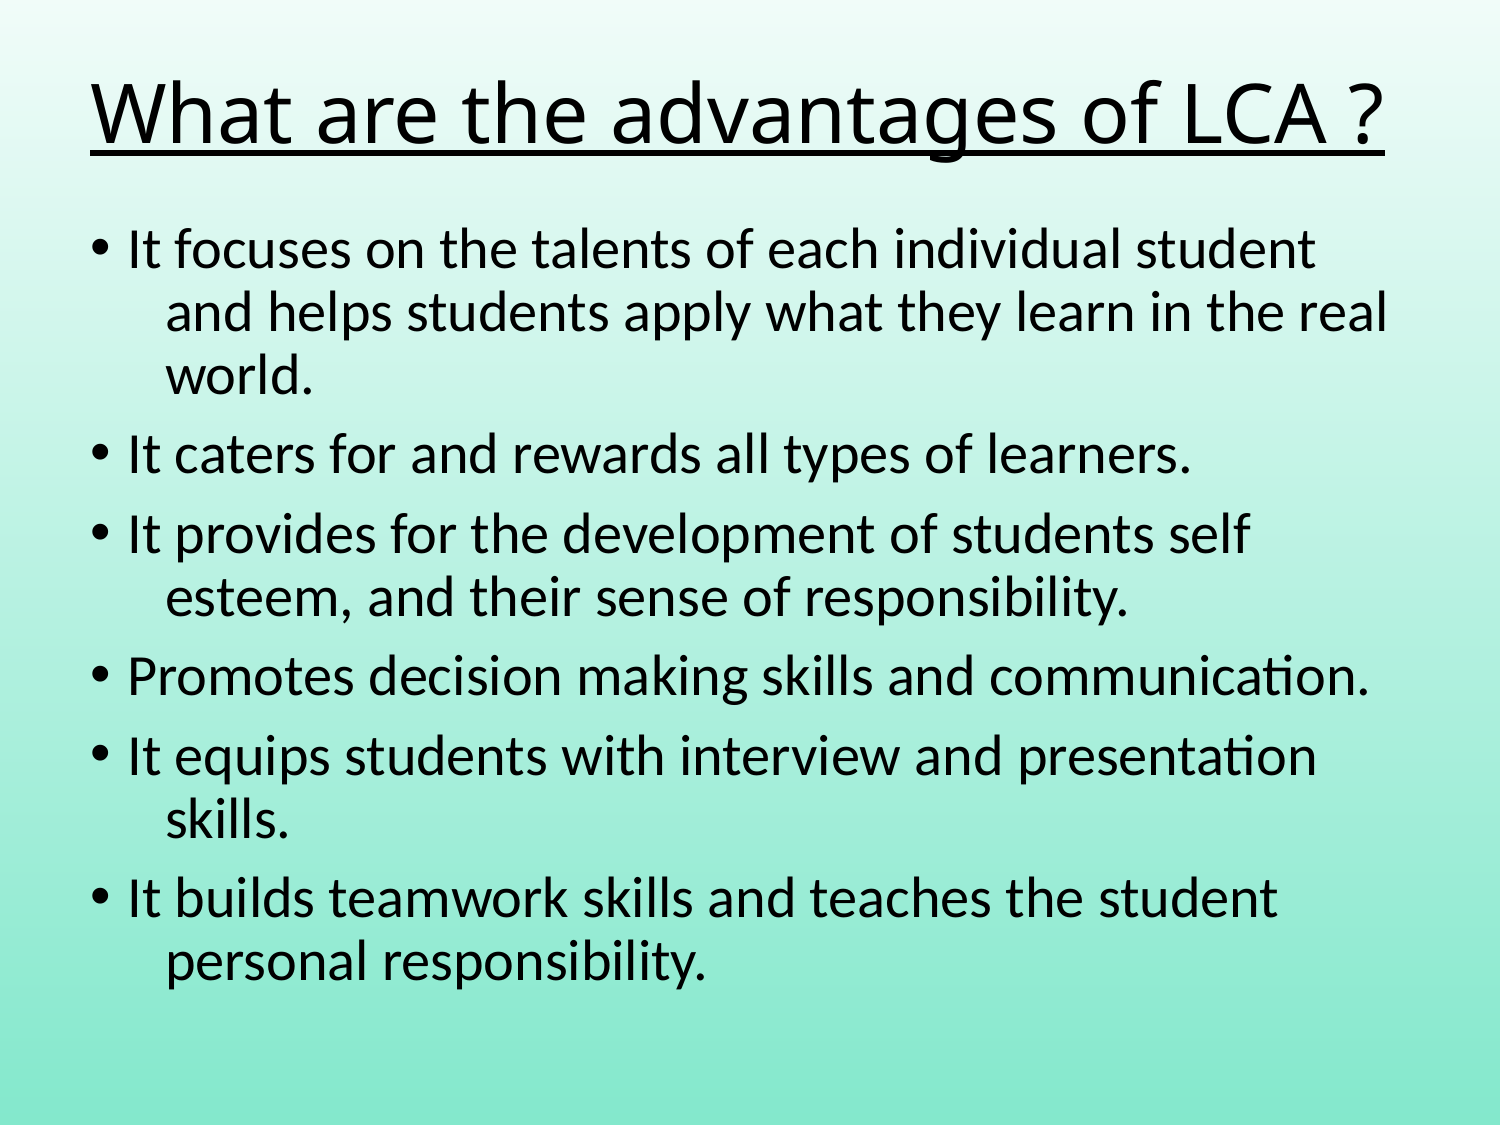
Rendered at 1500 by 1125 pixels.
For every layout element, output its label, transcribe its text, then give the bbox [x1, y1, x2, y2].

list It focuses on the talents of each individual student and helps students apply what they learn in the real world. It caters for and rewards all types of learners. It provides for the development of students self esteem, and their sense of responsibility. Promotes decision making skills and communication. It equips students with interview and presentation skills. It builds teamwork skills and teaches the student personal responsibility. [75, 211, 1426, 1062]
title What are the advantages of LCA ? [75, 23, 1426, 211]
